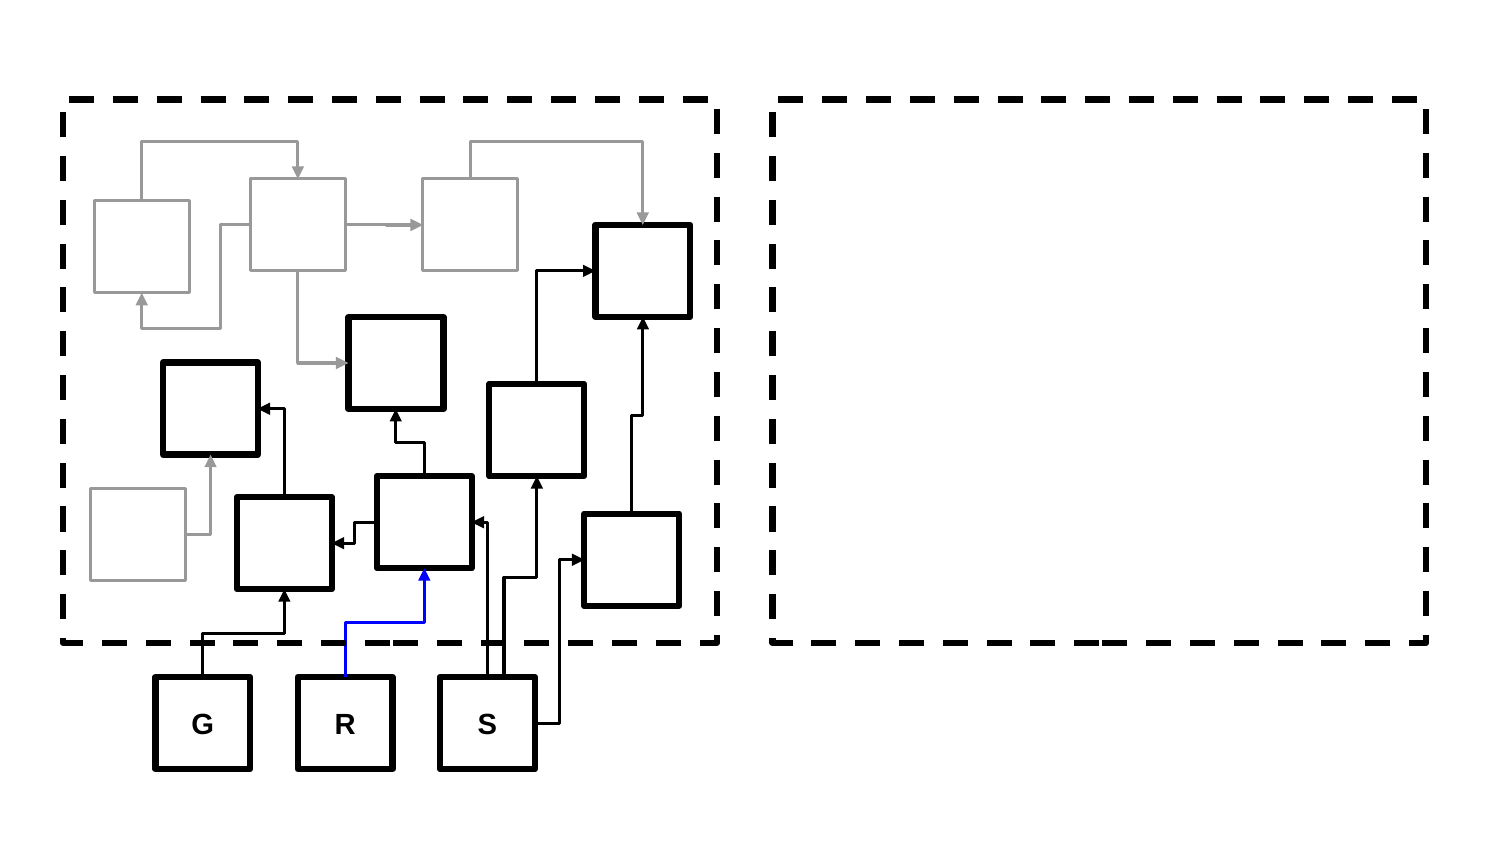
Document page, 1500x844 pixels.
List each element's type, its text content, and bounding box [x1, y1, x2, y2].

text_box G [155, 677, 251, 770]
text_box [595, 224, 691, 317]
text_box S [440, 677, 535, 770]
text_box [94, 200, 190, 293]
text_box [584, 513, 680, 606]
text_box [250, 178, 346, 271]
text_box [348, 316, 444, 410]
text_box R [297, 677, 393, 770]
text_box [236, 497, 332, 590]
text_box [422, 178, 518, 271]
text_box [90, 488, 186, 581]
text_box [162, 362, 258, 455]
text_box [376, 476, 472, 569]
text_box [489, 383, 585, 477]
